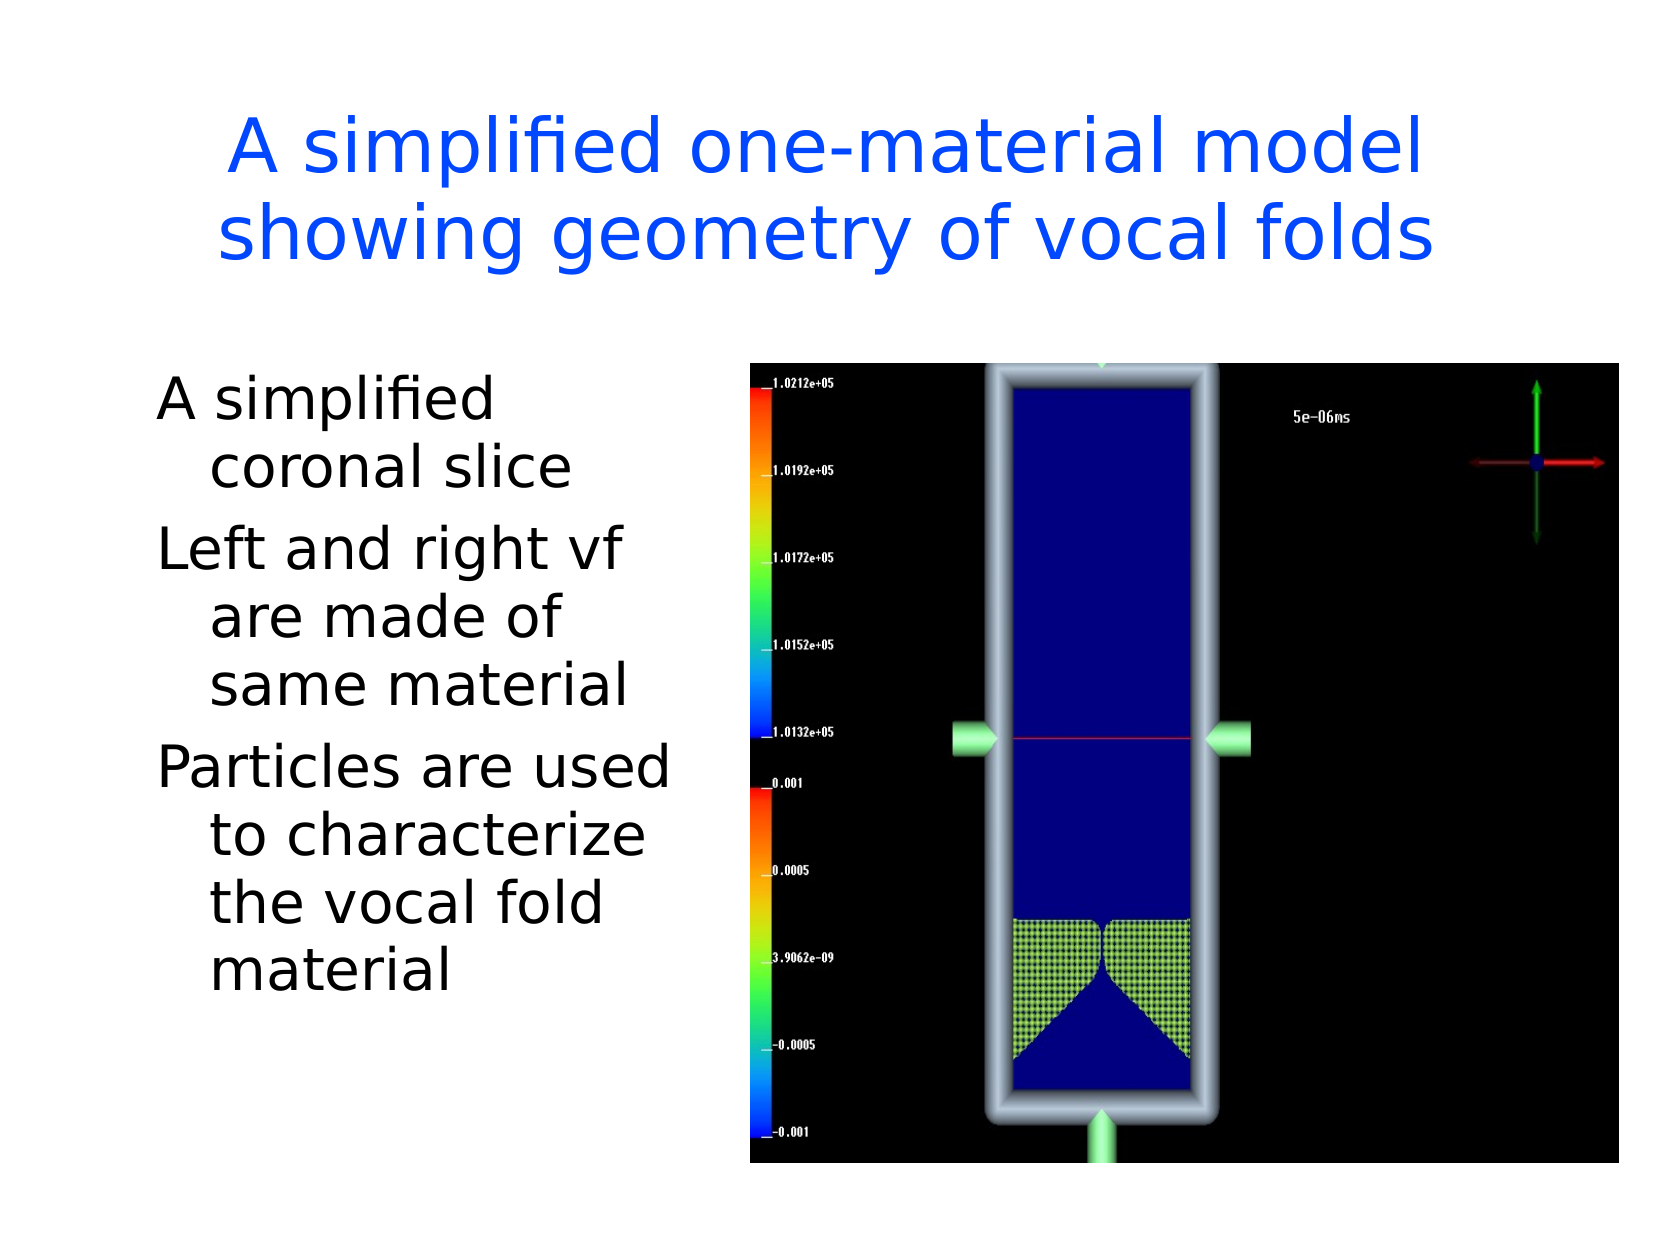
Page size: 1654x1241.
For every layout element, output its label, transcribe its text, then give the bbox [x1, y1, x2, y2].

title A simplified one-material model showing geometry of vocal folds [124, 0, 1530, 381]
list A simplified coronal slice Left and right vf are made of same material Particles are used to characterize the vocal fold material [123, 358, 731, 1179]
picture [750, 363, 1619, 1163]
